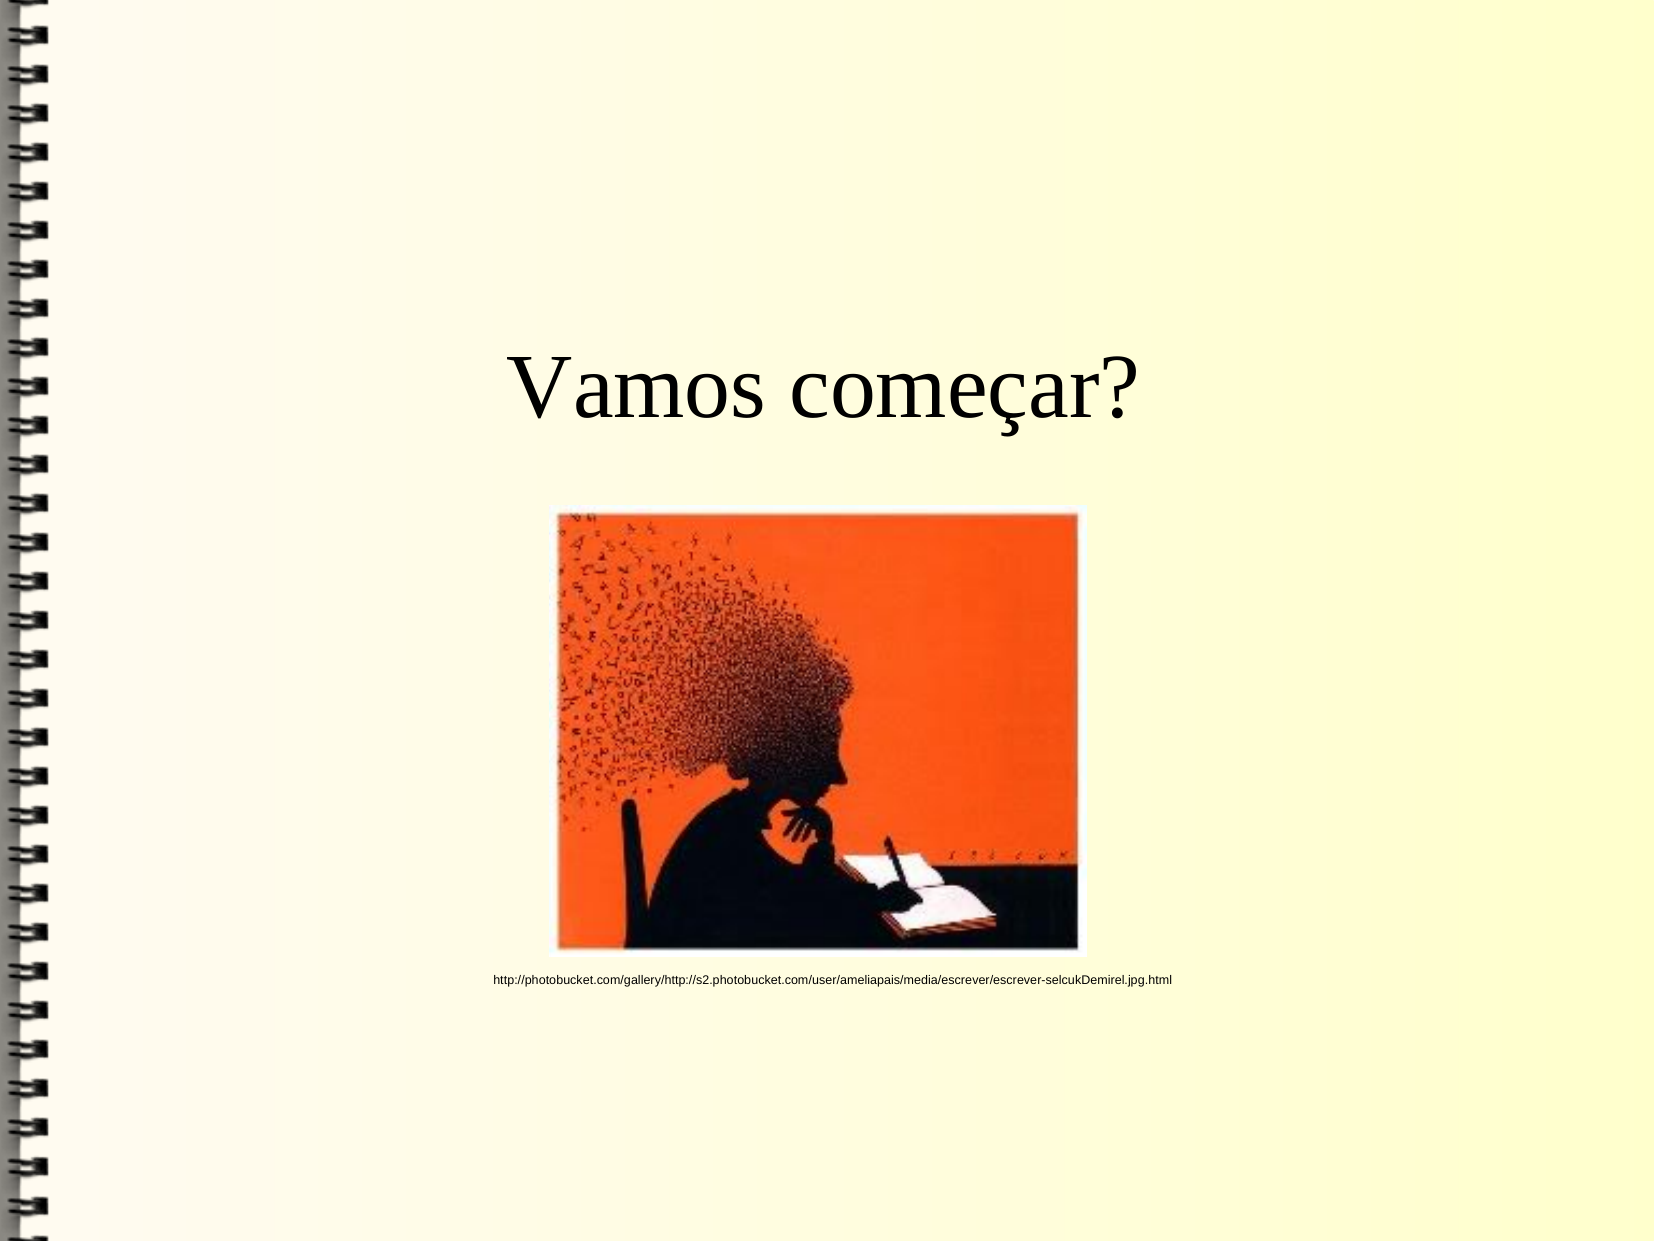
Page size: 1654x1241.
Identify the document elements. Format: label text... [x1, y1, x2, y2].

picture [549, 505, 1087, 956]
picture [0, 0, 1654, 1241]
text_box http://photobucket.com/gallery/http://s2.photobucket.com/user/ameliapais/media/escrever/escrever-selcukDemirel.jpg.html [496, 956, 1170, 1004]
title Vamos começar? [118, 283, 1531, 491]
